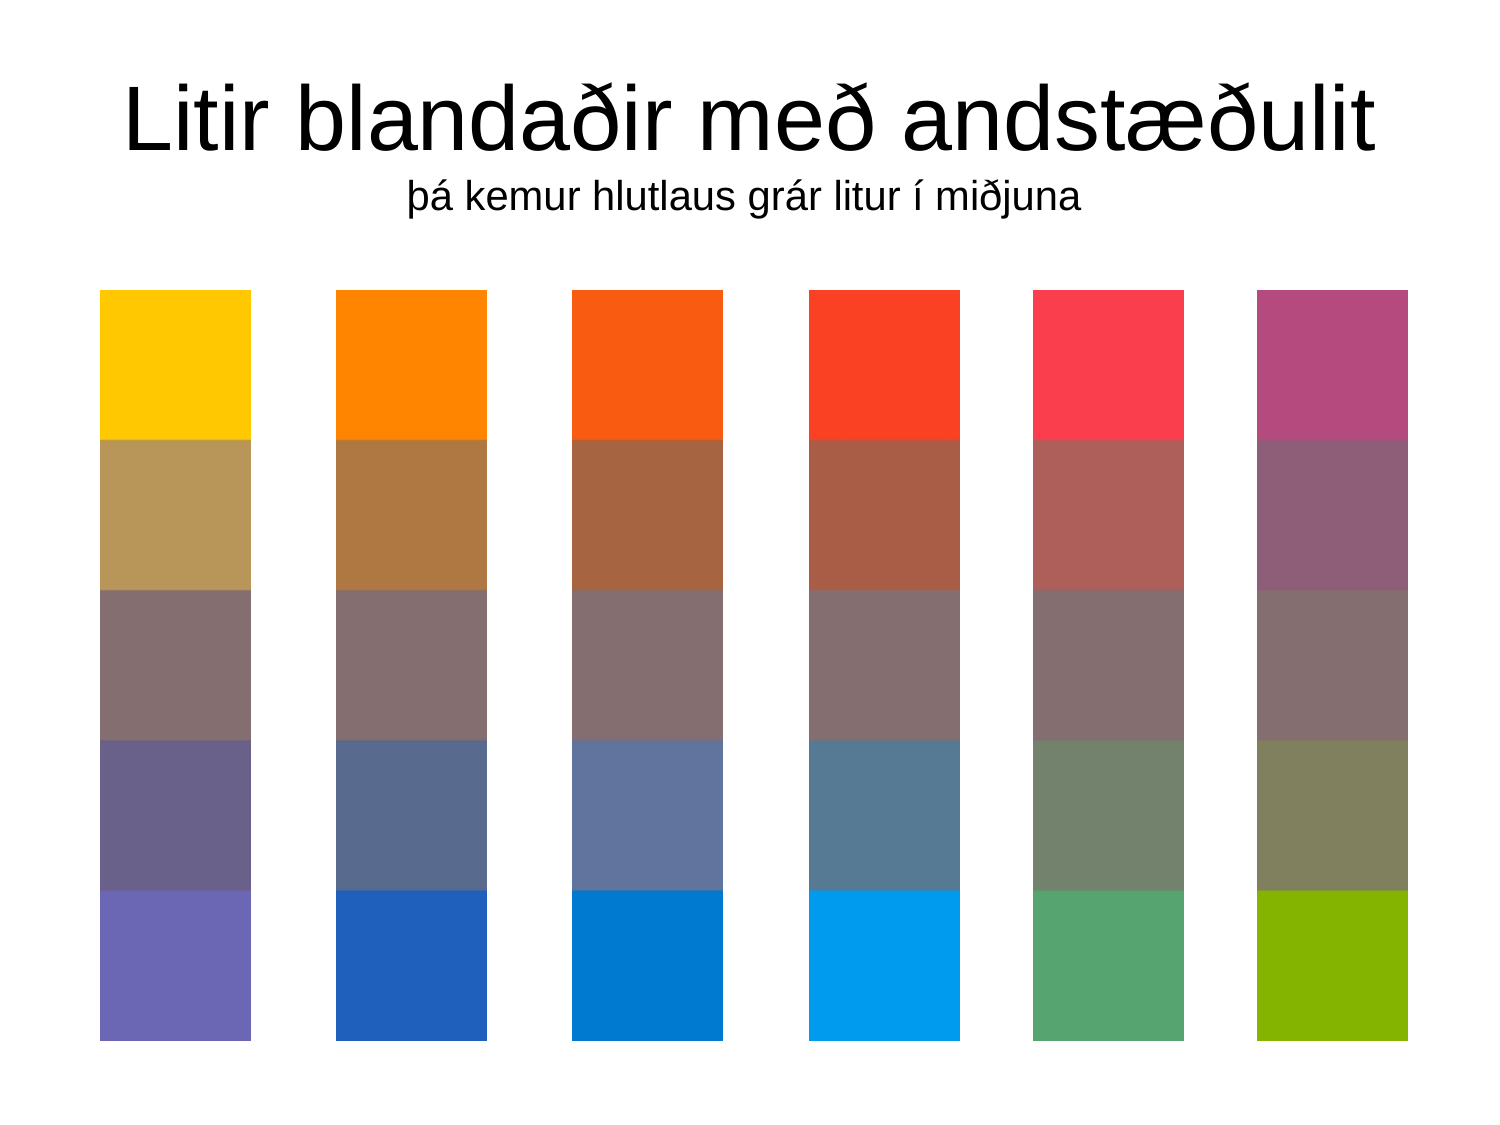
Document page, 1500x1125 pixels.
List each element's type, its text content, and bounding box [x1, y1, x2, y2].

picture [572, 290, 723, 1041]
picture [1033, 290, 1184, 1041]
picture [809, 290, 960, 892]
picture [336, 290, 487, 1041]
picture [1257, 290, 1408, 1041]
title Litir blandaðir með andstæðulit þá kemur hlutlaus grár litur í miðjuna [75, 45, 1426, 233]
picture [100, 290, 251, 1041]
